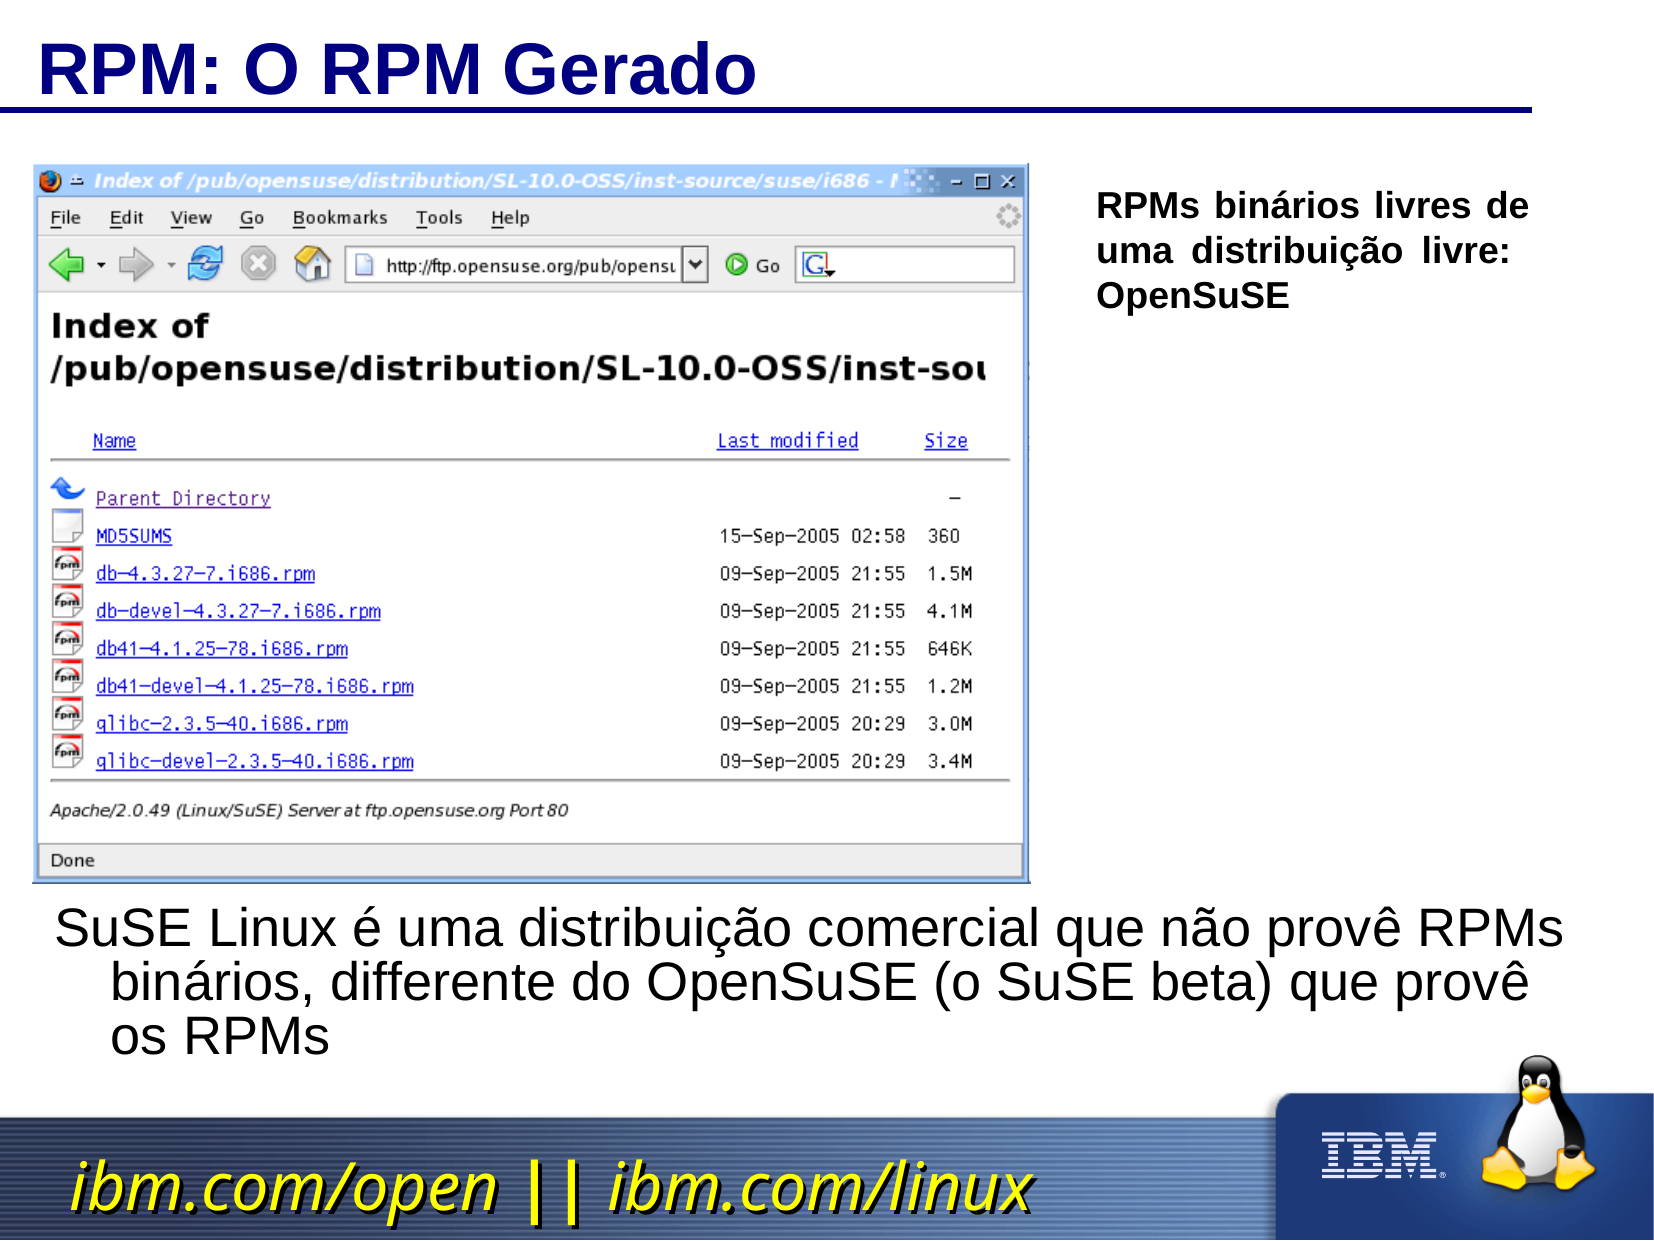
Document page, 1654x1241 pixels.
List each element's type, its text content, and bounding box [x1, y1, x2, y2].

list SuSE Linux é uma distribuição comercial que não provê RPMs binários, differente do OpenSuSE (o SuSE beta) que provê os RPMs [54, 902, 1602, 1125]
picture [0, 1054, 1654, 1240]
text_box RPMs binários livres de uma distribuição livre: OpenSuSE [1096, 181, 1548, 318]
picture [32, 163, 1031, 884]
text_box RPM: O RPM Gerado [22, 15, 1433, 143]
